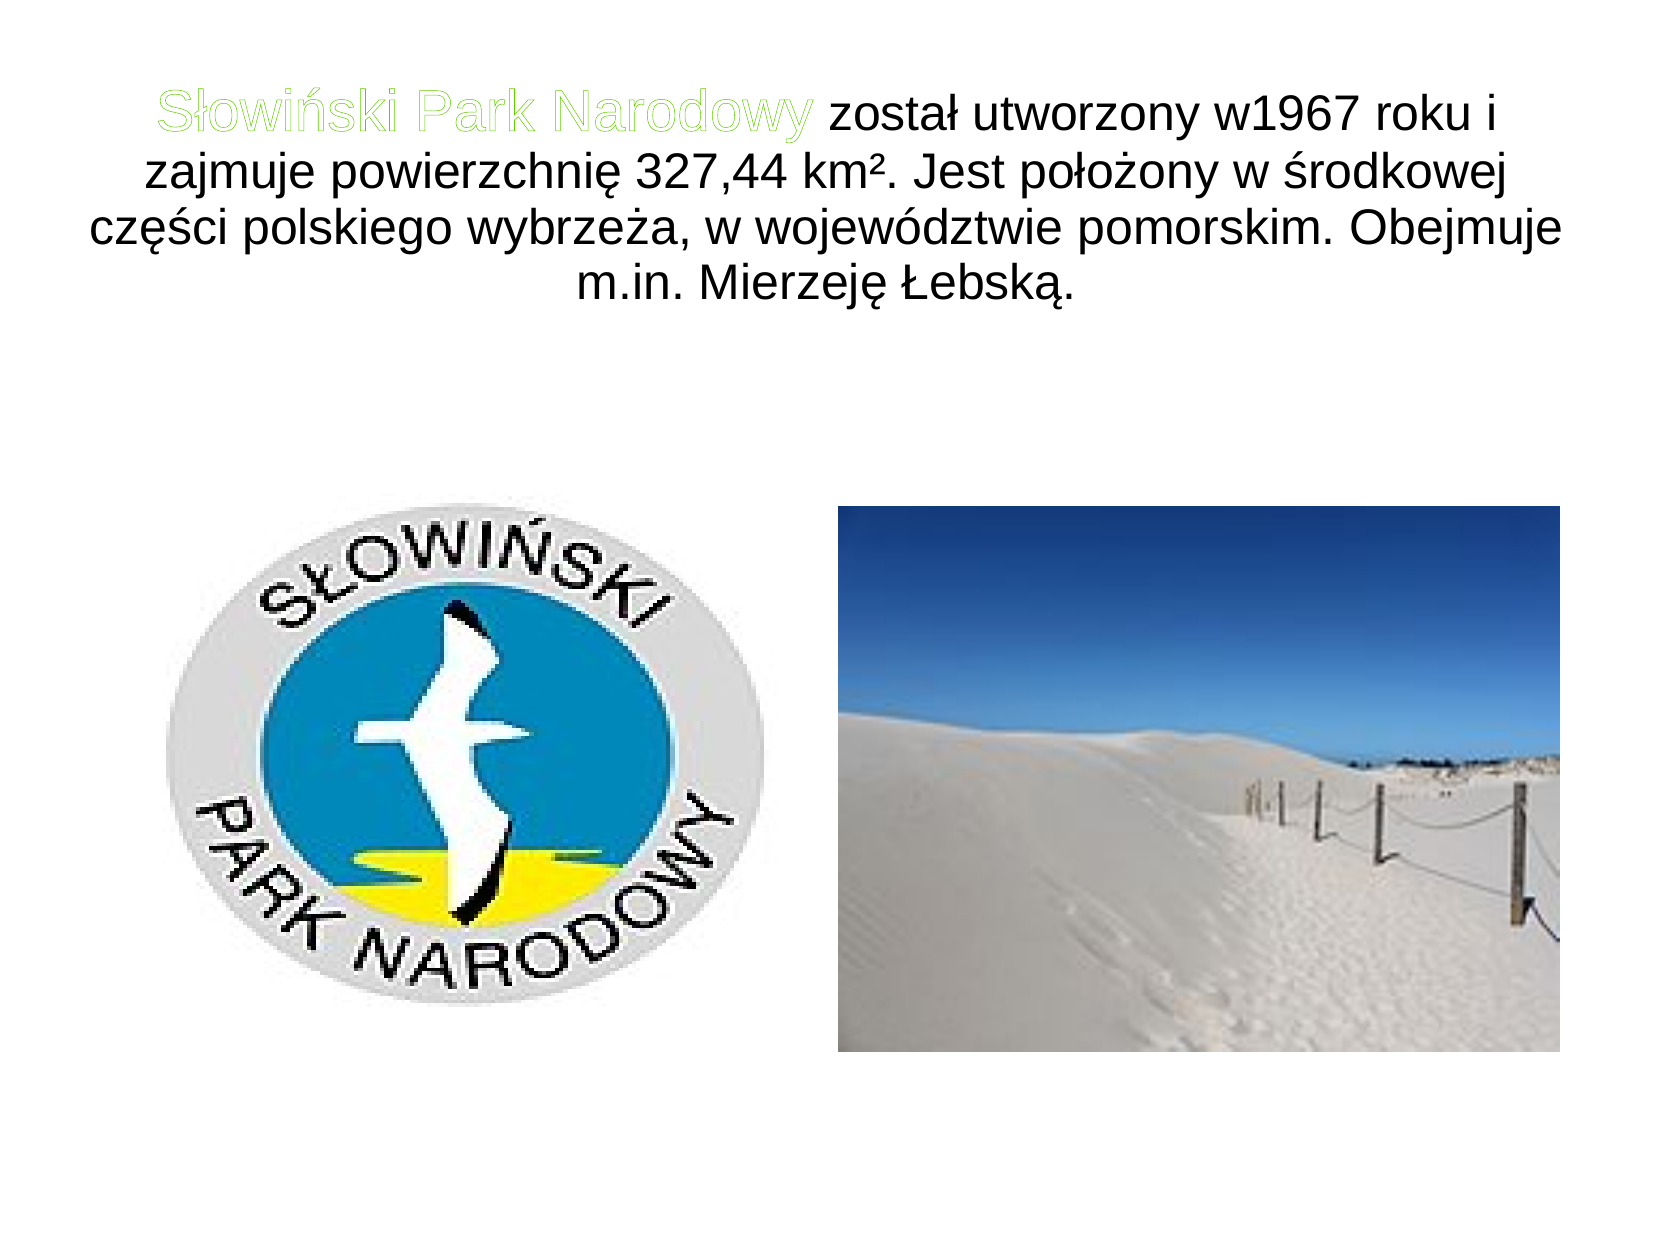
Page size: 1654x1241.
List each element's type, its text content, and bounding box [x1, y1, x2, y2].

picture [94, 436, 1560, 1079]
title Słowiński Park Narodowy został utworzony w1967 roku i zajmuje powierzchnię 327,44 km². Jest położony w środkowej części polskiego wybrzeża, w województwie pomorskim. Obejmuje m.in. Mierzeję Łebską. [82, 78, 1571, 311]
